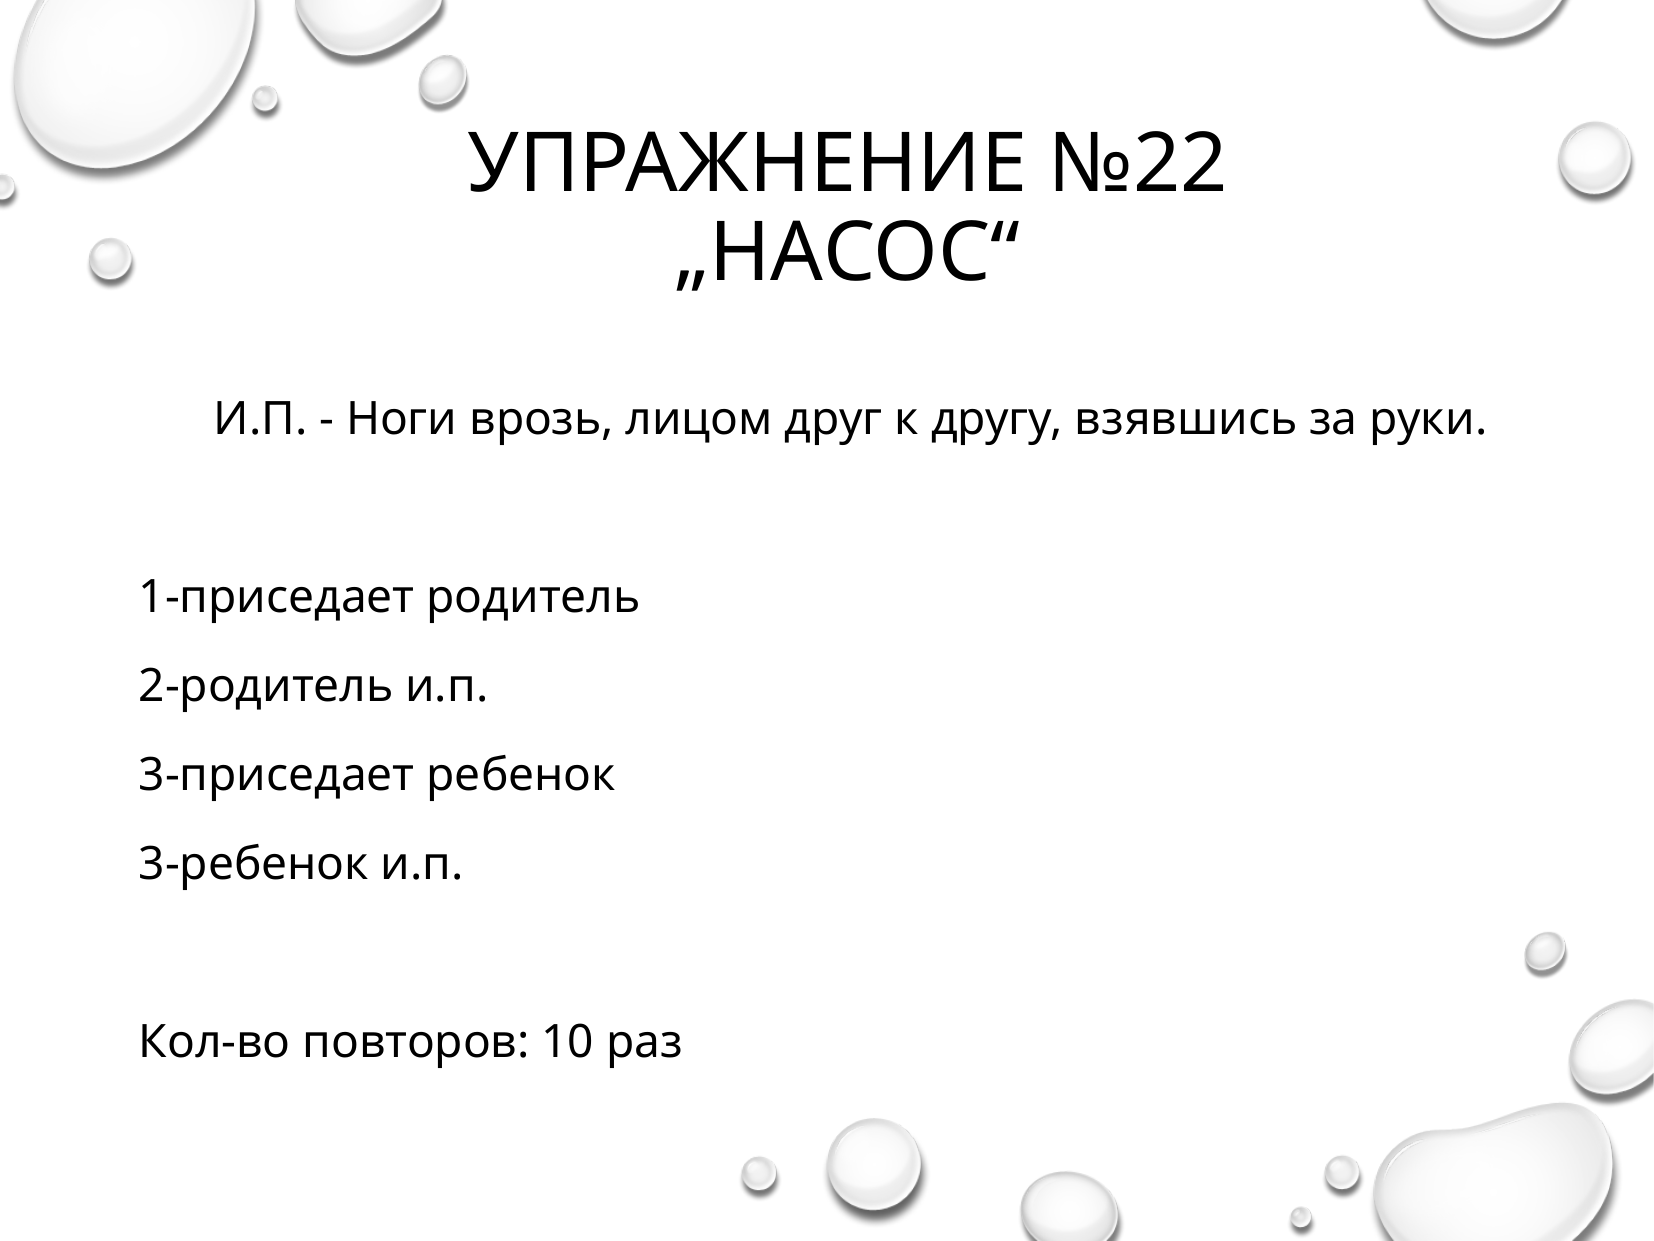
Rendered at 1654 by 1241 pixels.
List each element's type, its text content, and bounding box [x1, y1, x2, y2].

title Упражнение №22 „Насос“ [141, 112, 1554, 305]
subtitle И.П. - Ноги врозь, лицом друг к другу, взявшись за руки. 1-приседает родитель 2-родитель и.п. 3-приседает ребенок 3-ребенок и.п. Кол-во повторов: 10 раз [118, 324, 1558, 1120]
